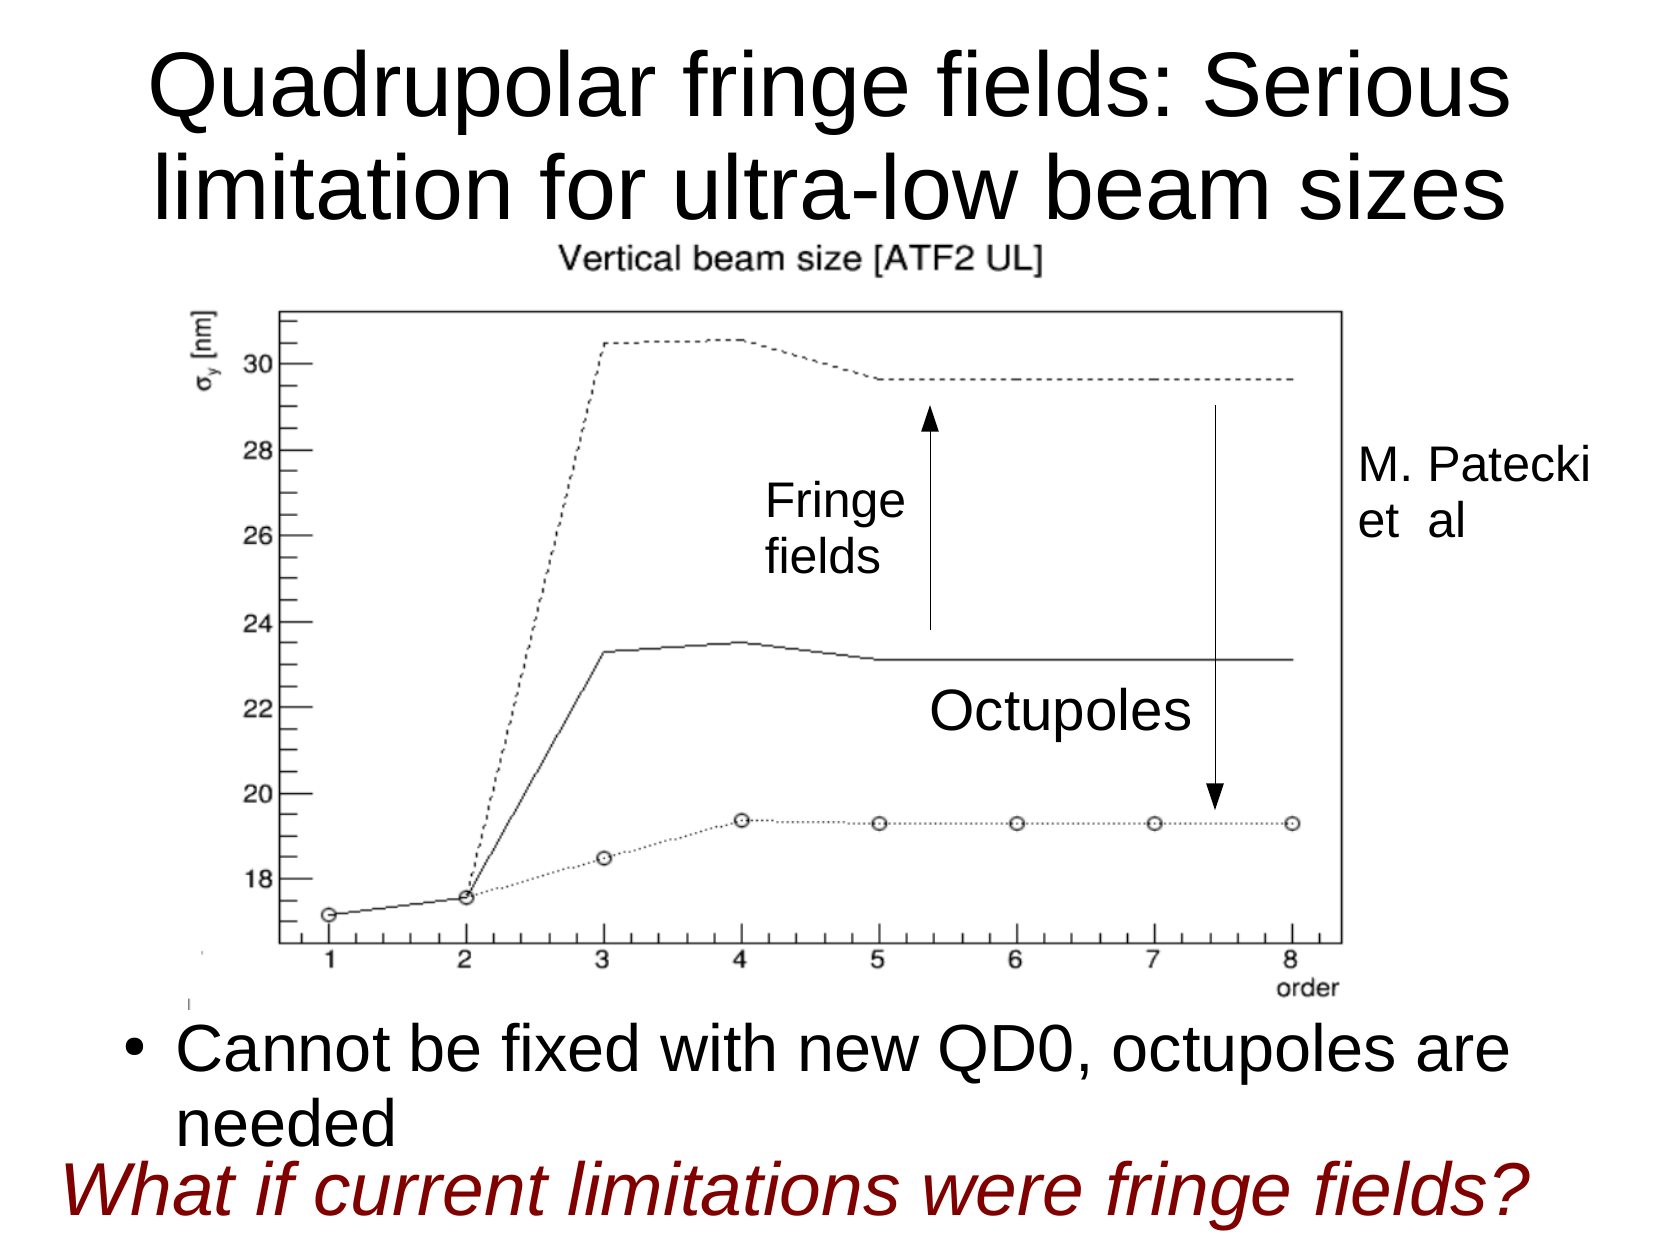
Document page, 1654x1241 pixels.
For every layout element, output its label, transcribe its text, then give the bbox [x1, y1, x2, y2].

text_box M. Patecki et al [1342, 428, 1621, 556]
list Cannot be fixed with new QD0, octupoles are needed [104, 1010, 1561, 1140]
title Quadrupolar fringe fields: Serious limitation for ultra-low beam sizes [86, 32, 1576, 241]
text_box Octupoles [915, 670, 1208, 751]
text_box Fringe fields [750, 465, 936, 592]
picture [188, 234, 1351, 1010]
text_box What if current limitations were fringe fields? [45, 1140, 1631, 1239]
